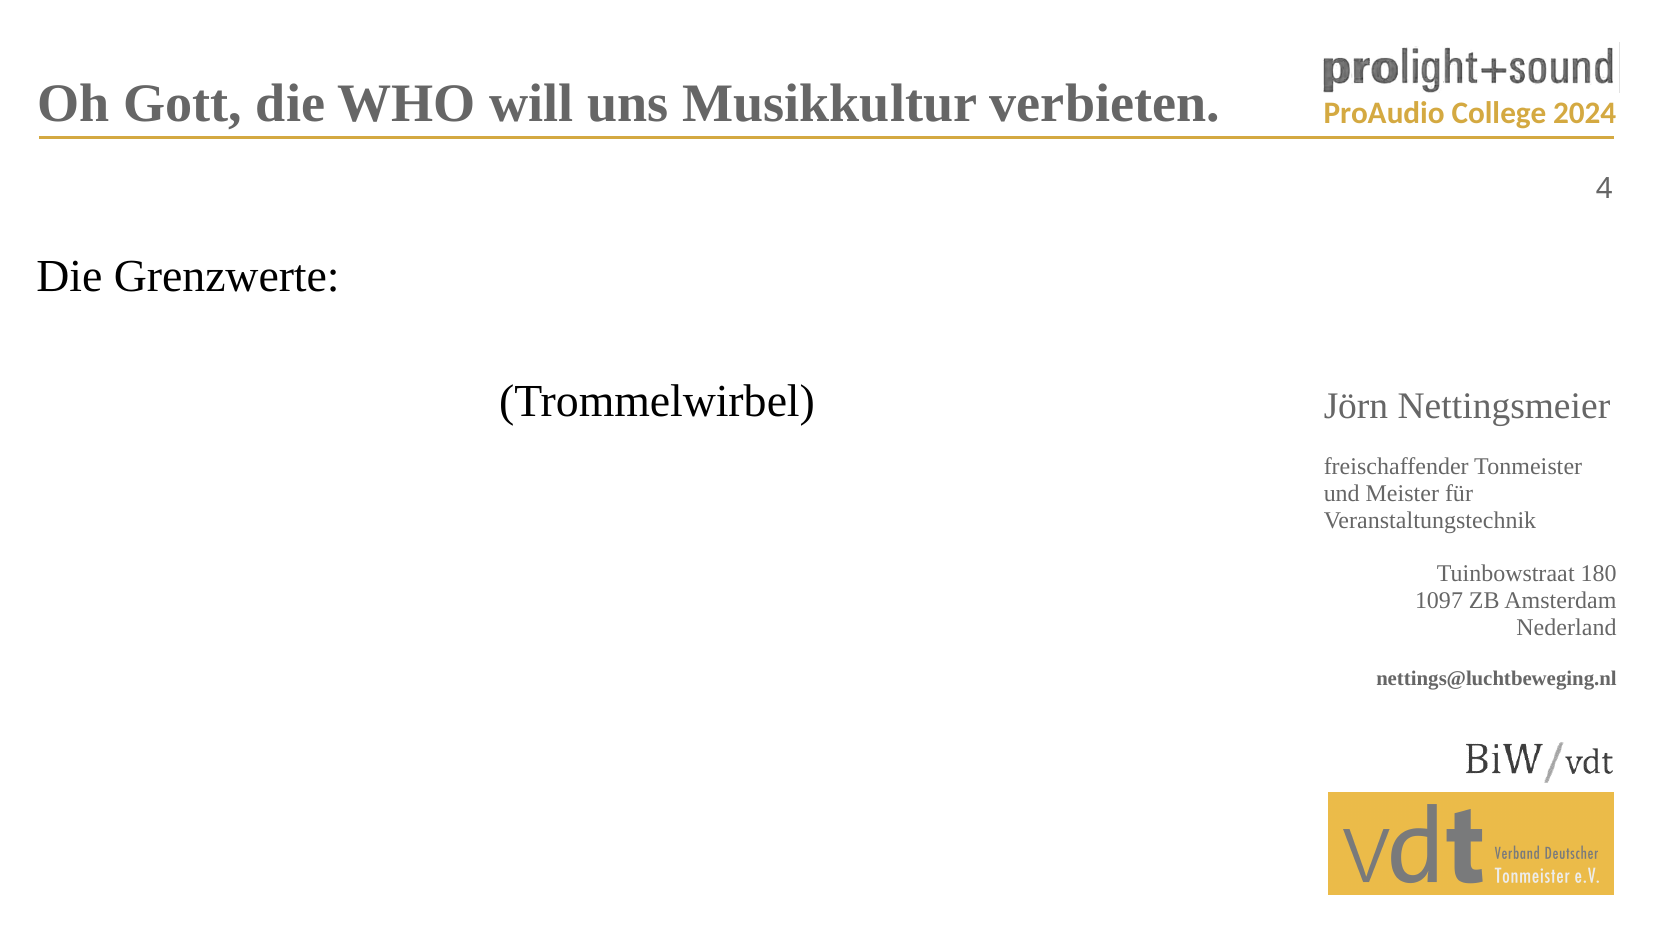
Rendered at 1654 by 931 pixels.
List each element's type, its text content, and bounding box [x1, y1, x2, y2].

list Die Grenzwerte: (Trommelwirbel) [36, 187, 1278, 910]
picture [1318, 42, 1620, 93]
title Oh Gott, die WHO will uns Musikkultur verbieten. [37, 45, 1282, 163]
